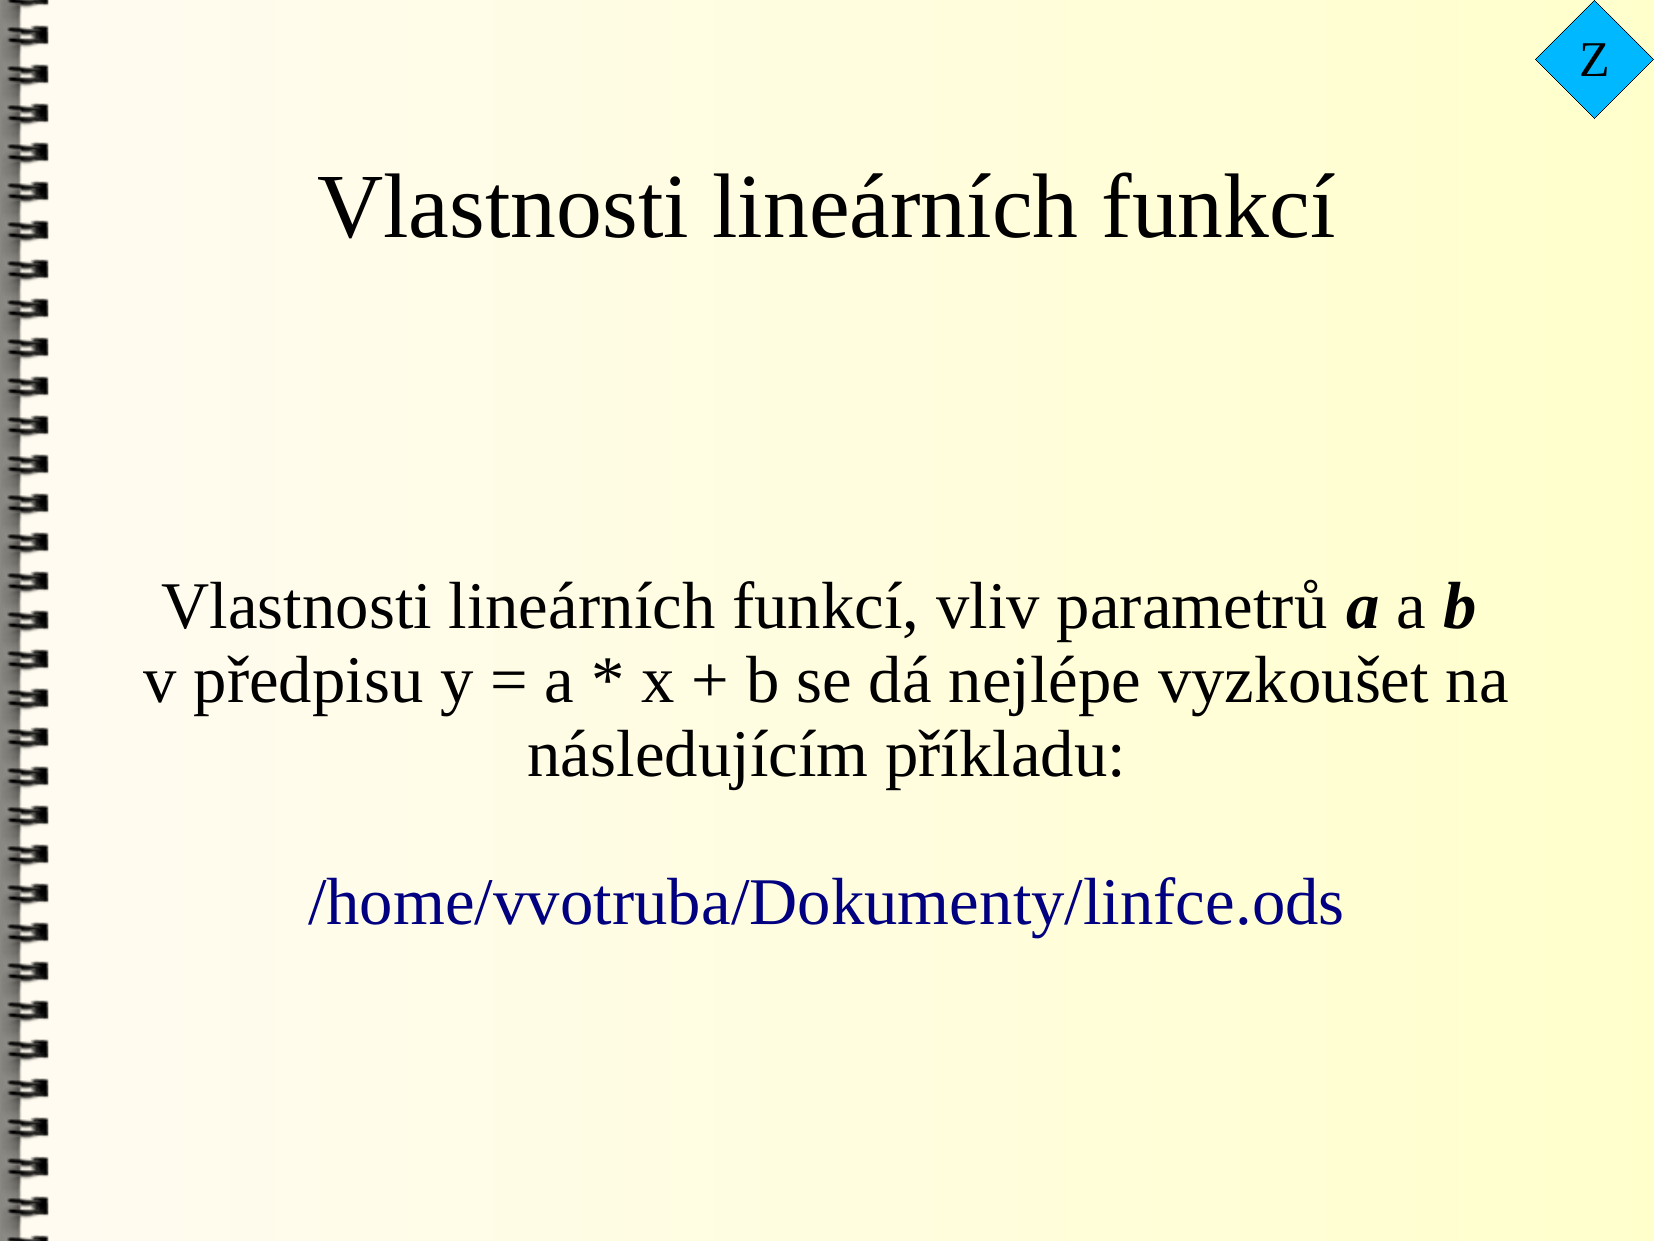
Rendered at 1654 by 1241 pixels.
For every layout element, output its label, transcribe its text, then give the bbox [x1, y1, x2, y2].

title Vlastnosti lineárních funkcí [121, 102, 1534, 311]
picture [0, 0, 1654, 1241]
subtitle Vlastnosti lineárních funkcí, vliv parametrů a a b v předpisu y = a * x + b se dá nejlépe vyzkoušet na následujícím příkladu: /home/vvotruba/Dokumenty/linfce.ods [121, 344, 1534, 1164]
text_box Z [1535, 0, 1654, 119]
